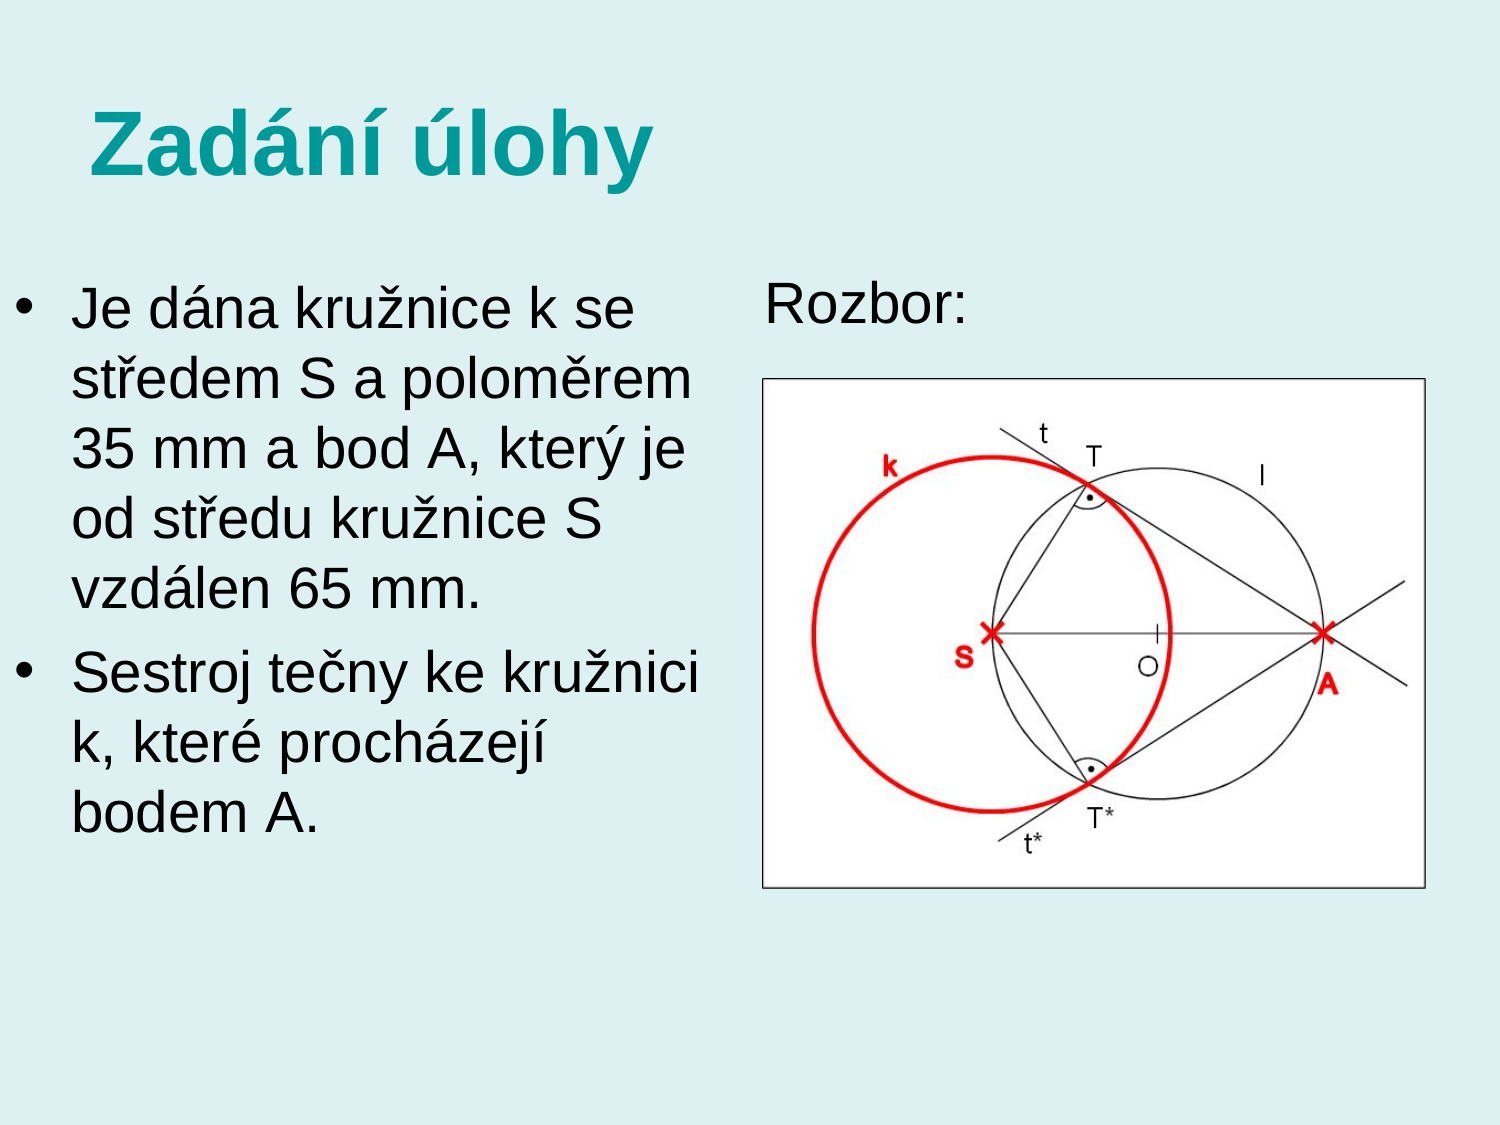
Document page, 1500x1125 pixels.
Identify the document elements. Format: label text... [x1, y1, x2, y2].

list Je dána kružnice k se středem S a poloměrem 35 mm a bod A, který je od středu kružnice S vzdálen 65 mm. Sestroj tečny ke kružnici k, které procházejí bodem A. [0, 262, 751, 1006]
text_box Rozbor: [749, 257, 1105, 343]
title Zadání úlohy [75, 45, 1426, 233]
picture [762, 378, 1426, 889]
